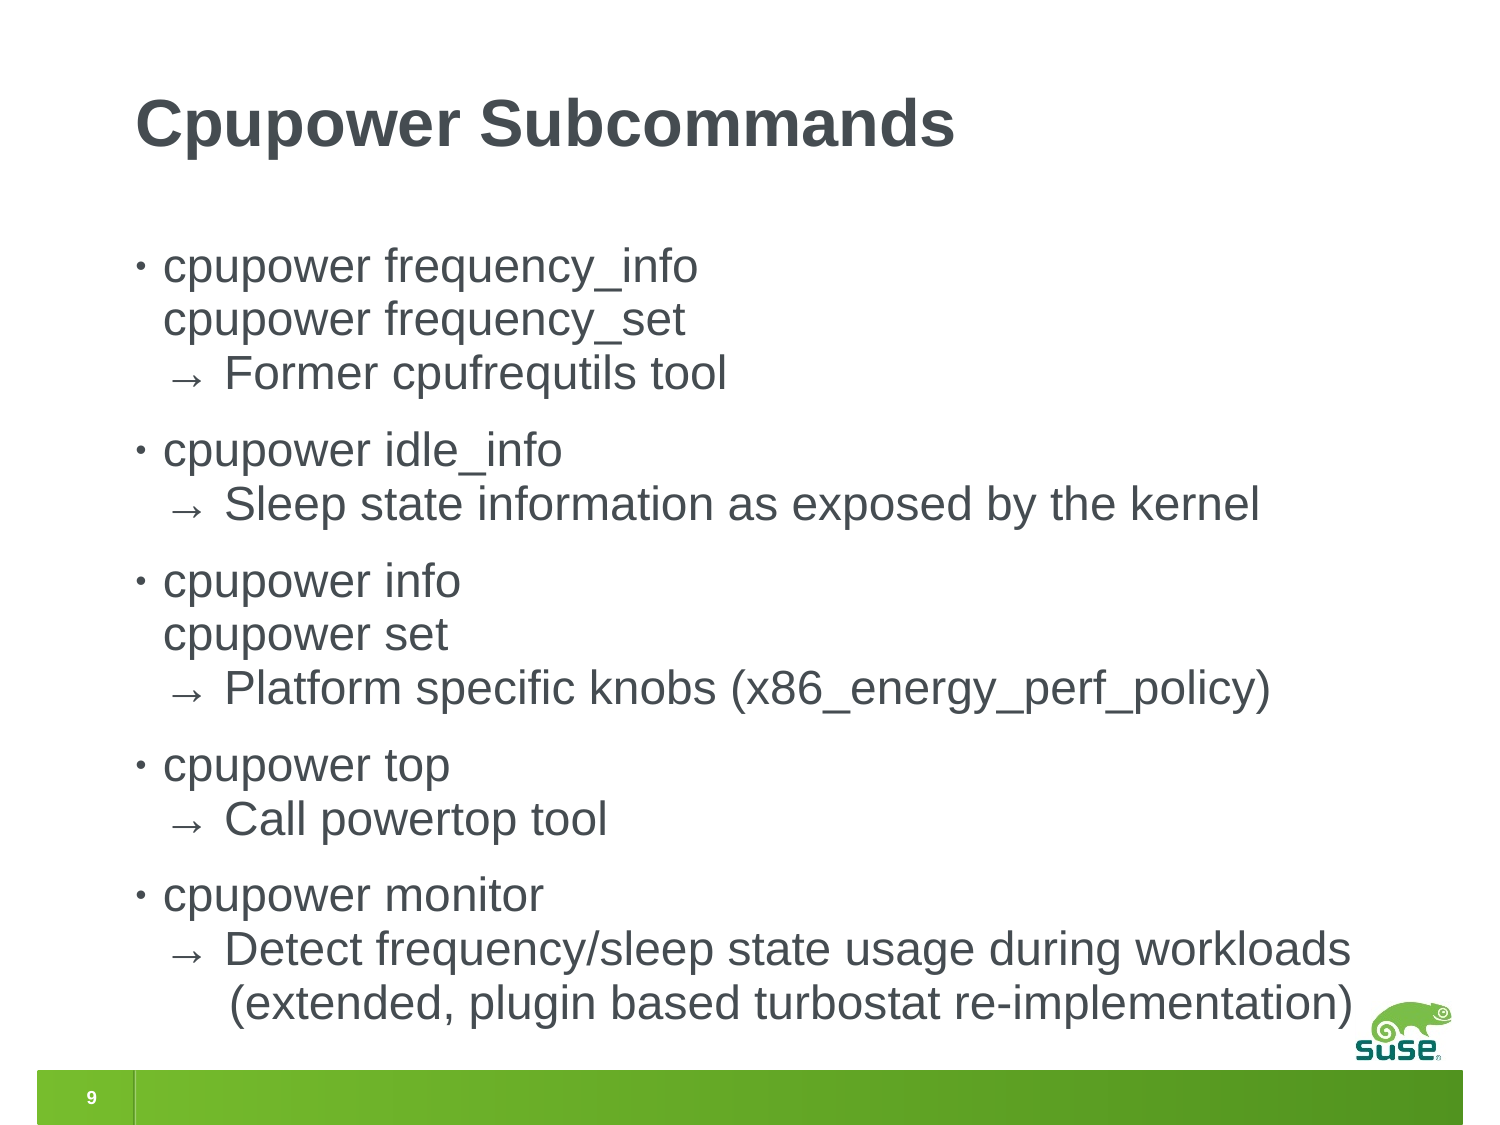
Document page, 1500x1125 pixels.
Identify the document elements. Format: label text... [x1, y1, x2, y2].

picture [1355, 1001, 1452, 1061]
title Cpupower Subcommands [135, 41, 1372, 204]
list cpupower frequency_info cpupower frequency_set → Former cpufrequtils tool cpupower idle_info → Sleep state information as exposed by the kernel cpupower info cpupower set → Platform specific knobs (x86_energy_perf_policy) cpupower top → Call powertop tool cpupower monitor → Detect frequency/sleep state usage during workloads (extended, plugin based turbostat re-implementation) [135, 238, 1372, 1038]
